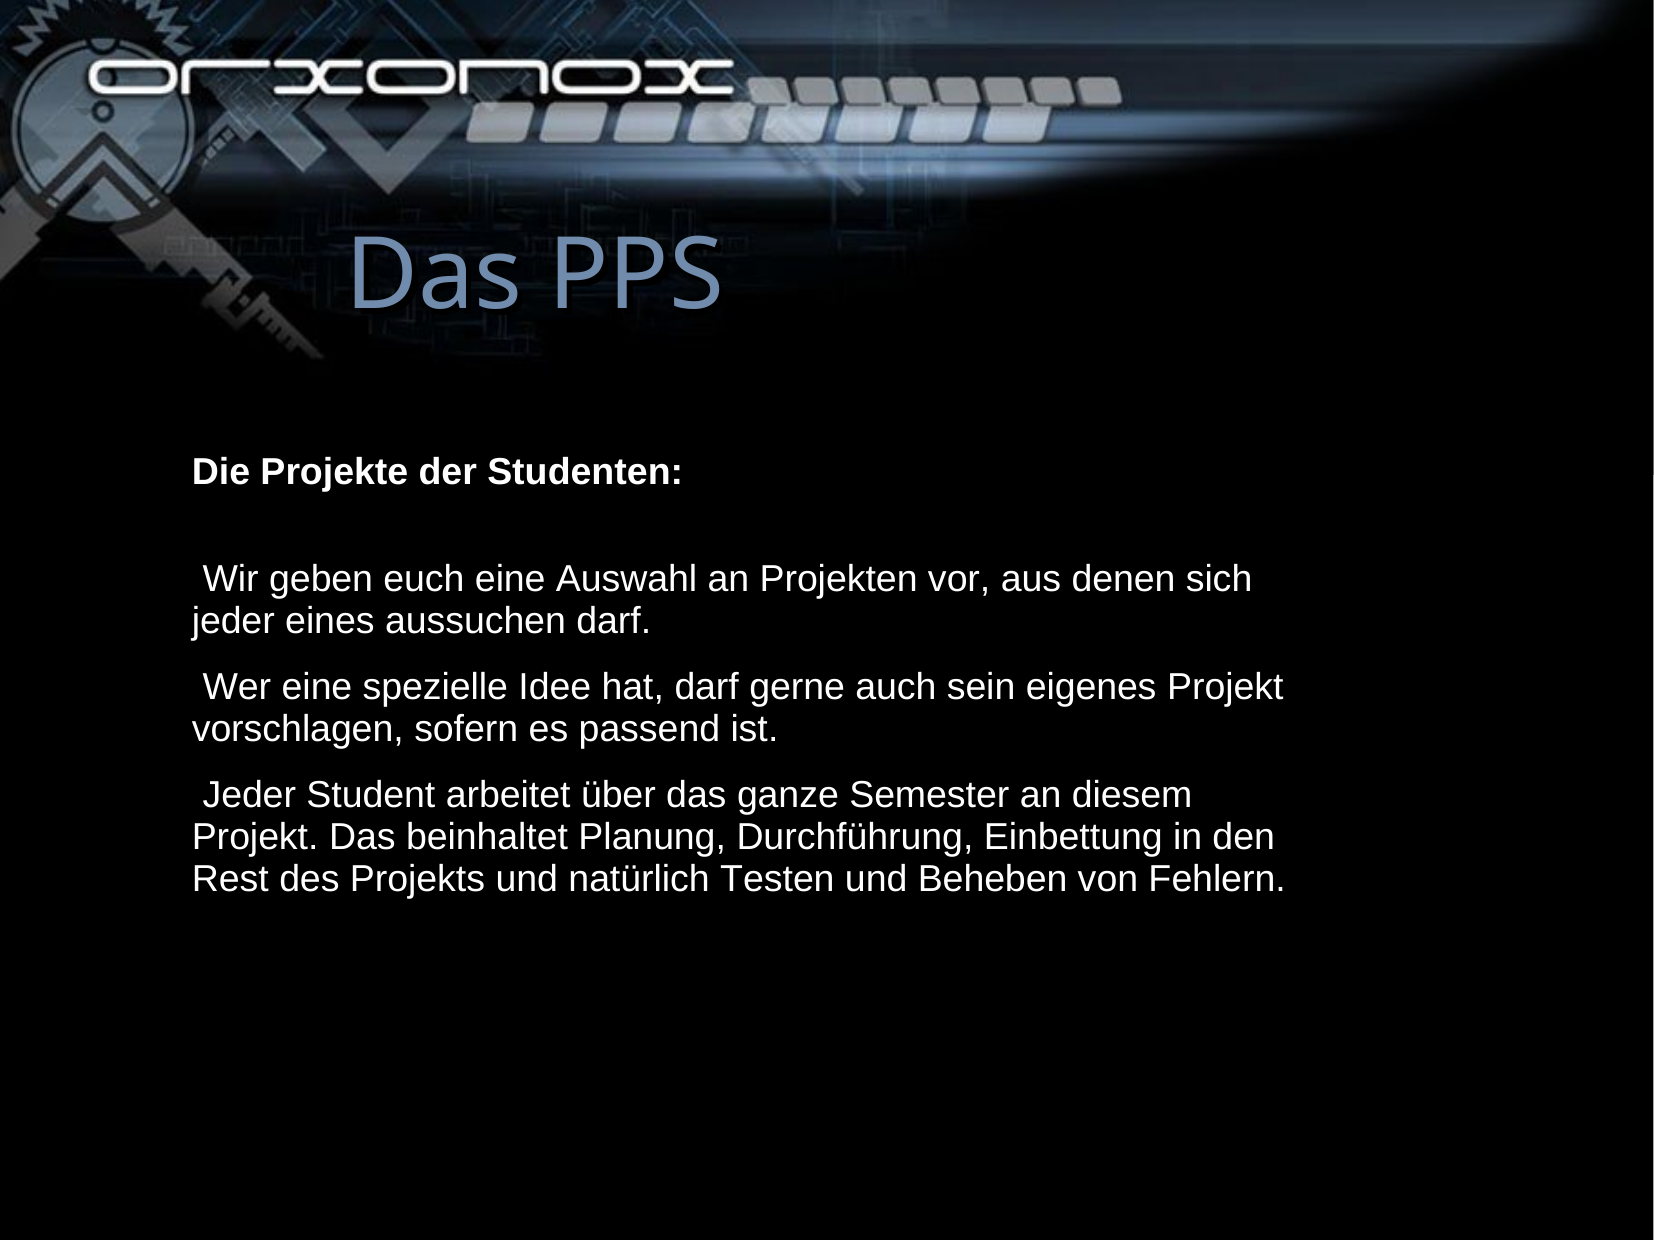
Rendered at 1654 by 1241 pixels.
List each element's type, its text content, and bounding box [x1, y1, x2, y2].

text_box Die Projekte der Studenten: Wir geben euch eine Auswahl an Projekten vor, aus denen sich jeder eines aussuchen darf. Wer eine spezielle Idee hat, darf gerne auch sein eigenes Projekt vorschlagen, sofern es passend ist. Jeder Student arbeitet über das ganze Semester an diesem Projekt. Das beinhaltet Planung, Durchführung, Einbettung in den Rest des Projekts und natürlich Testen und Beheben von Fehlern. [177, 442, 1329, 909]
picture [0, 0, 1654, 475]
text_box Das PPS [330, 194, 1306, 344]
